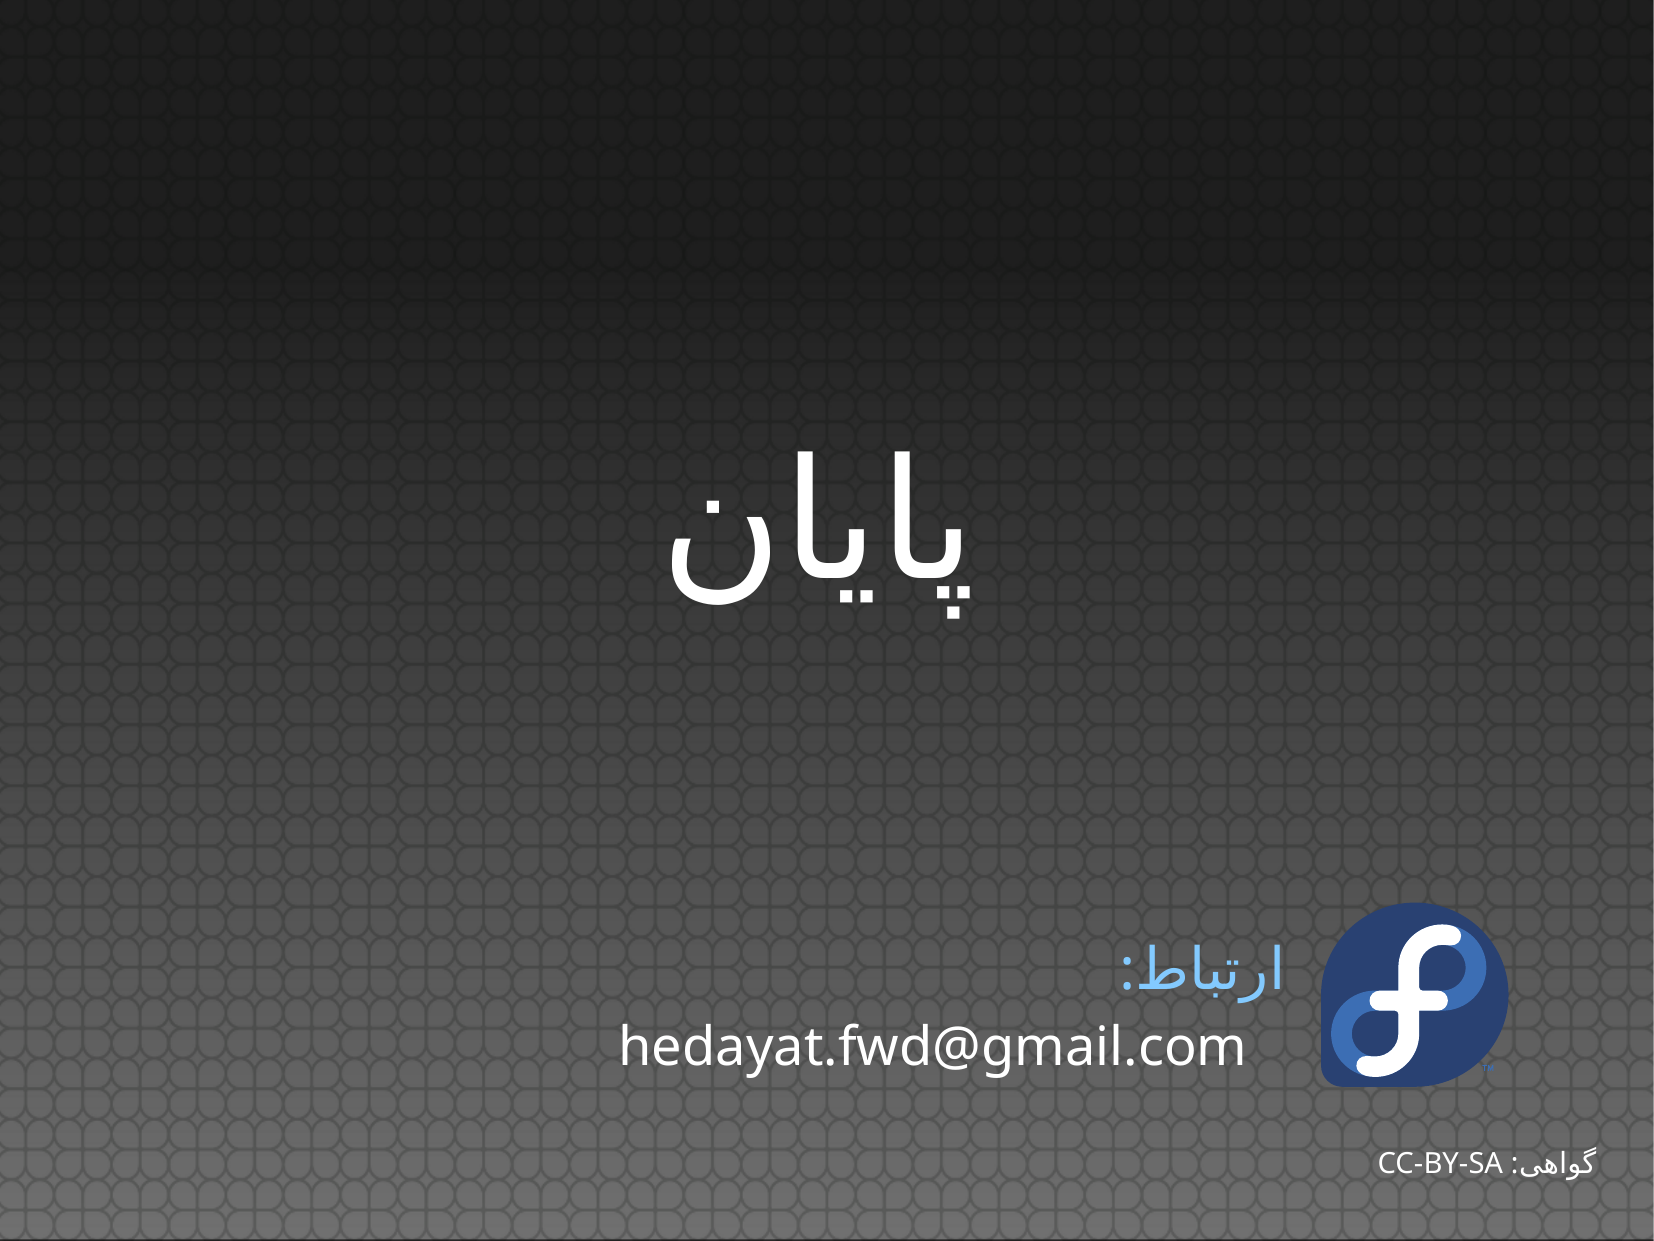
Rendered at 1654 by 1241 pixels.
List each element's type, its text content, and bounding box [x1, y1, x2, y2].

title پایان [30, 418, 1606, 624]
text_box hedayat.fwd@gmail.com [603, 999, 1654, 1090]
text_box گواهی: CC-BY-SA [52, 1135, 1612, 1239]
picture [0, 0, 1654, 1241]
text_box ارتباط: [946, 929, 1301, 1006]
